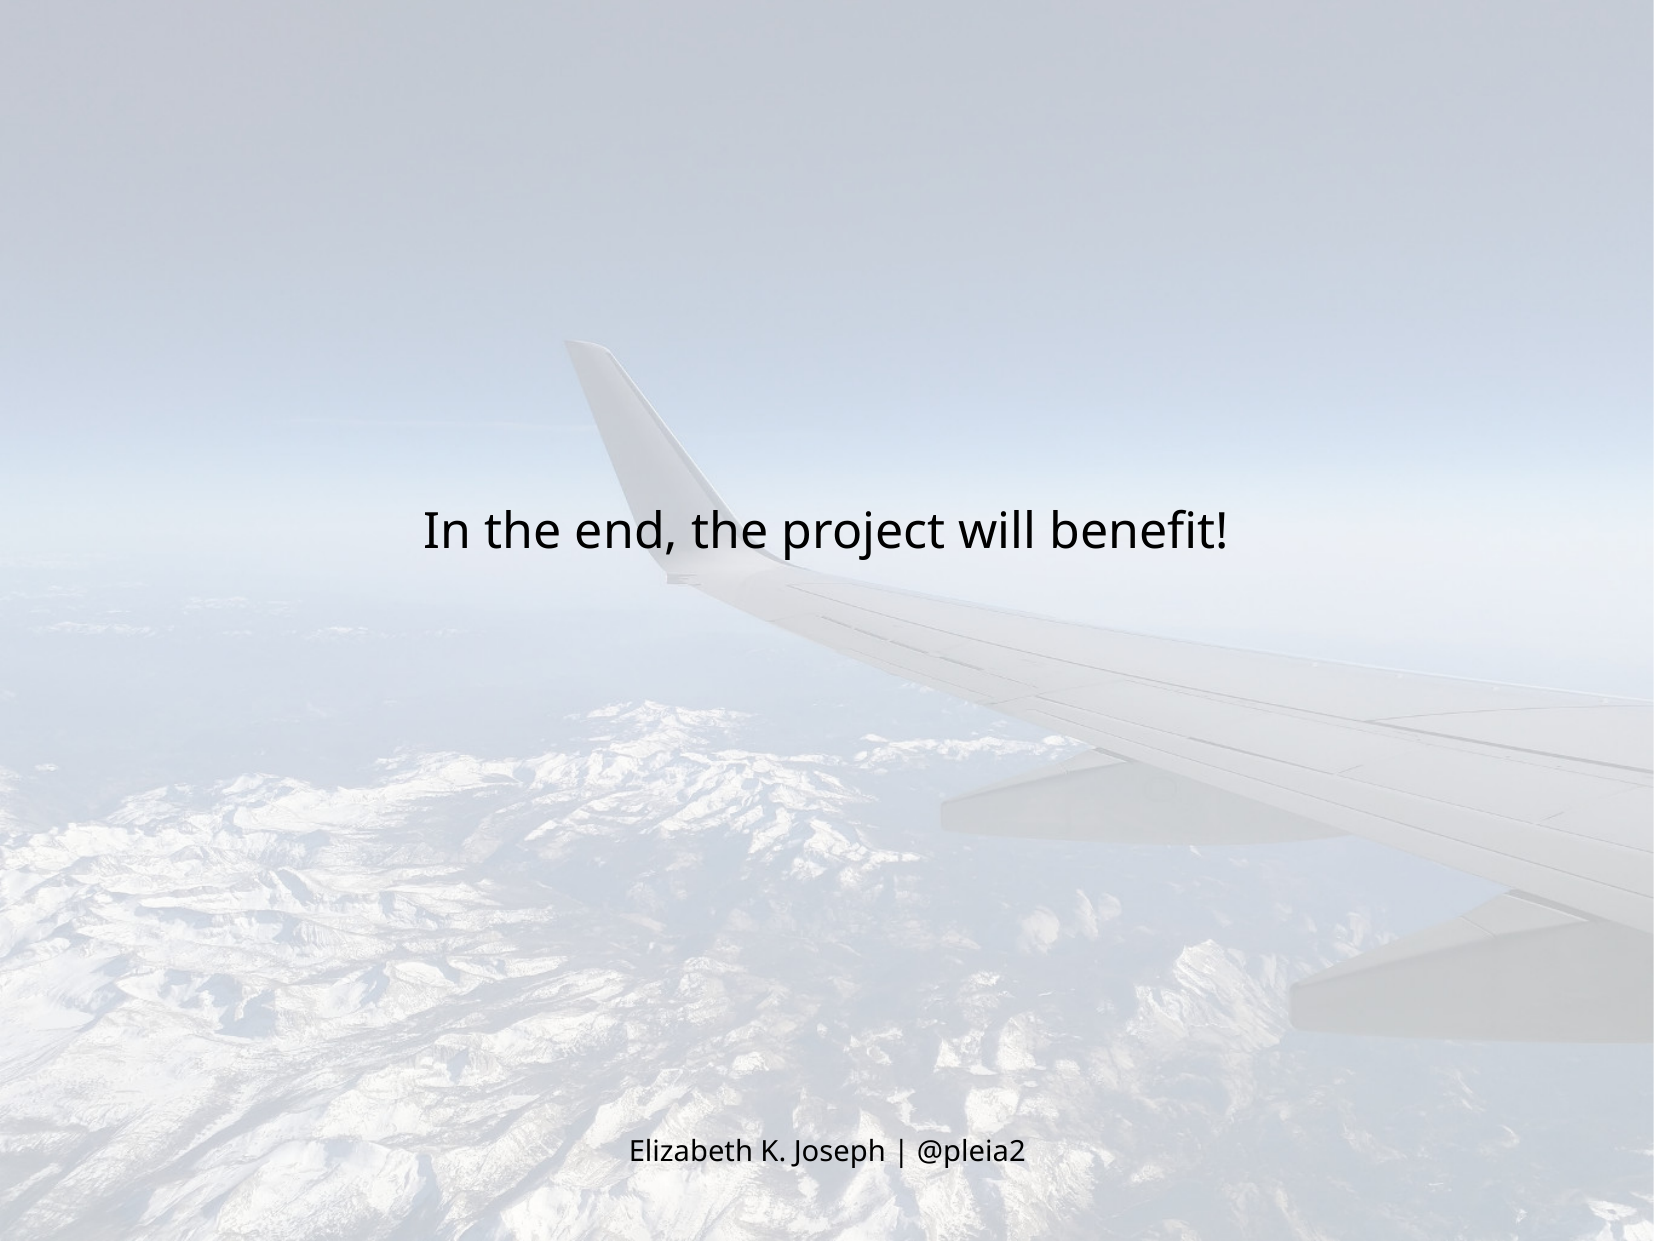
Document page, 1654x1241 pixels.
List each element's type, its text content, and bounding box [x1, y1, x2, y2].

picture [0, 0, 1654, 1241]
subtitle In the end, the project will benefit! [82, 49, 1571, 1010]
